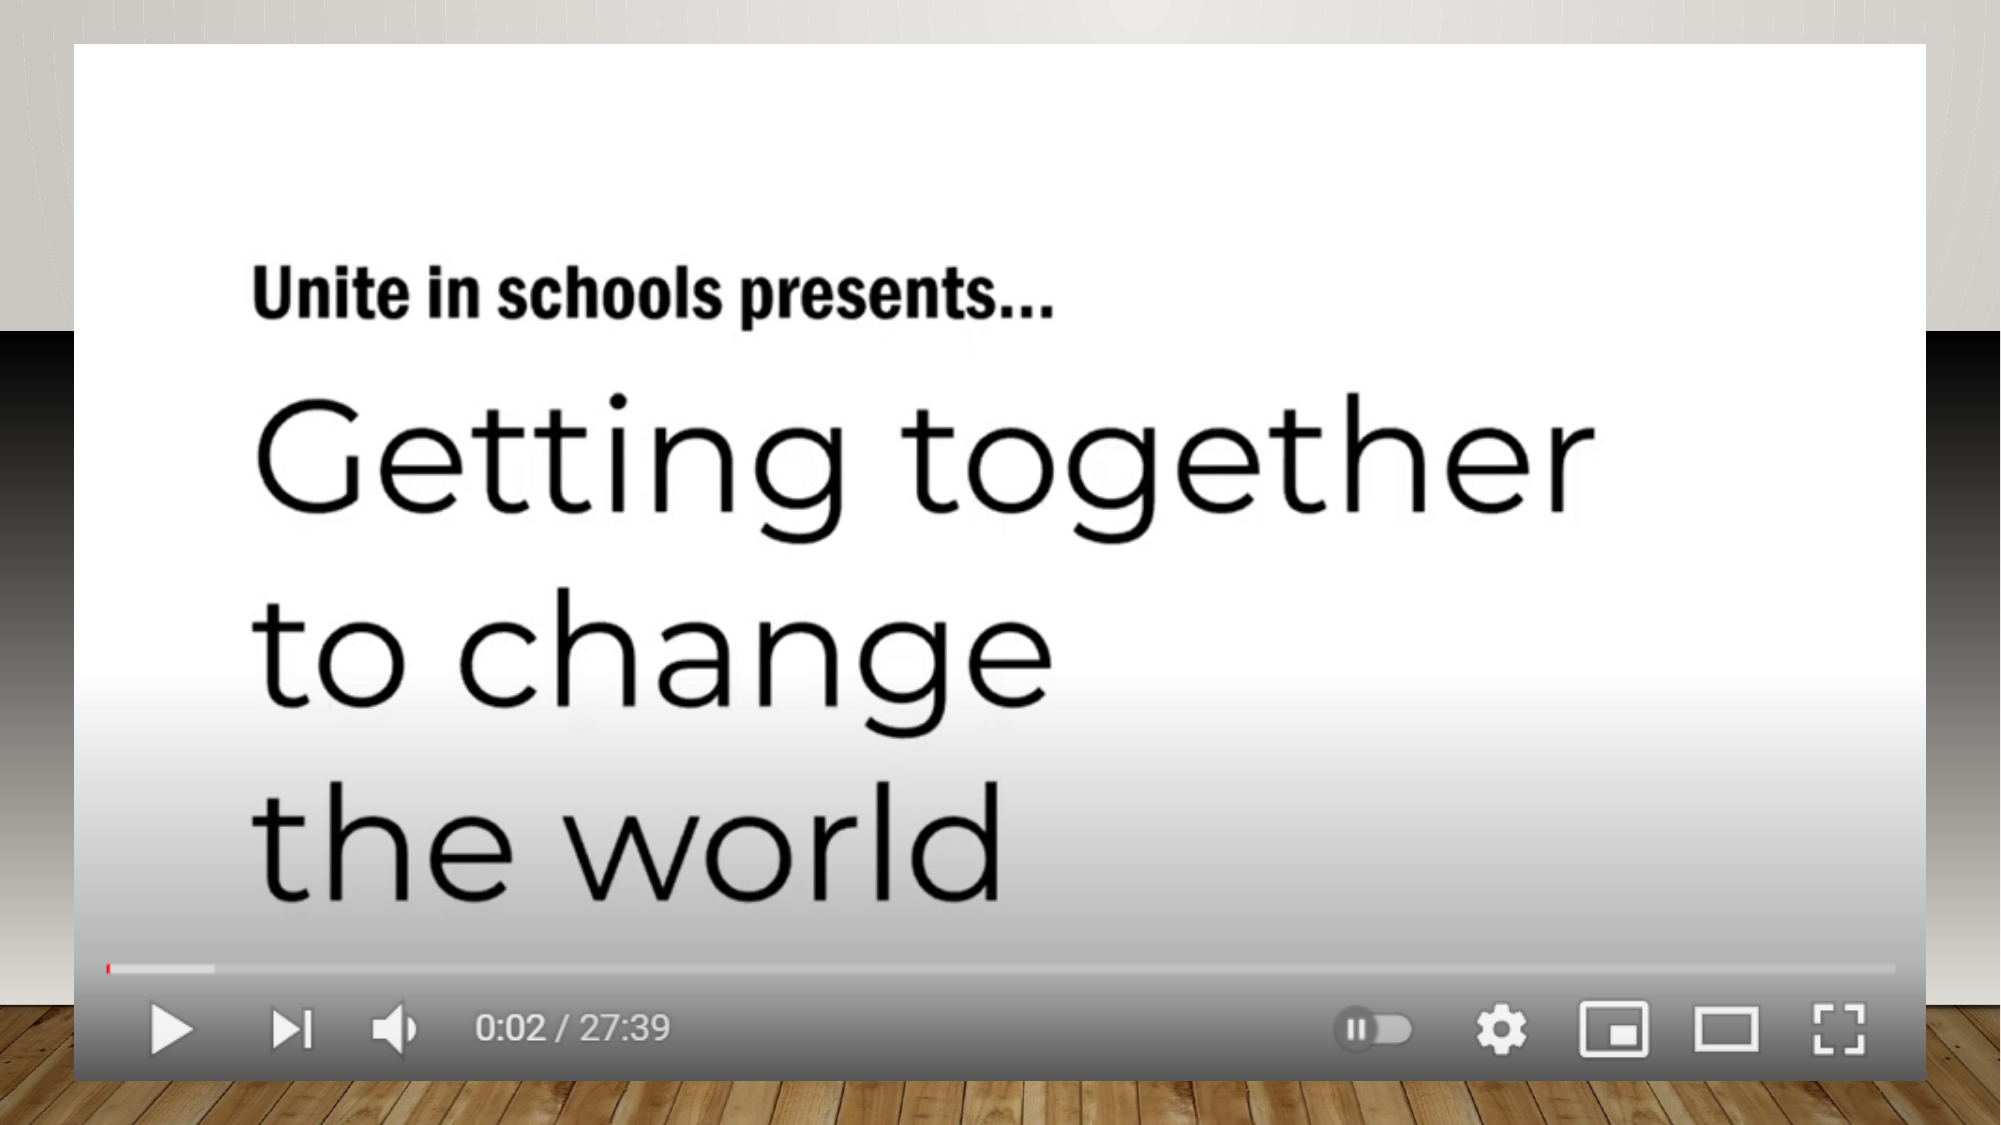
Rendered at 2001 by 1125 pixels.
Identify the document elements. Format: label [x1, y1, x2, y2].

picture [74, 44, 1926, 1081]
